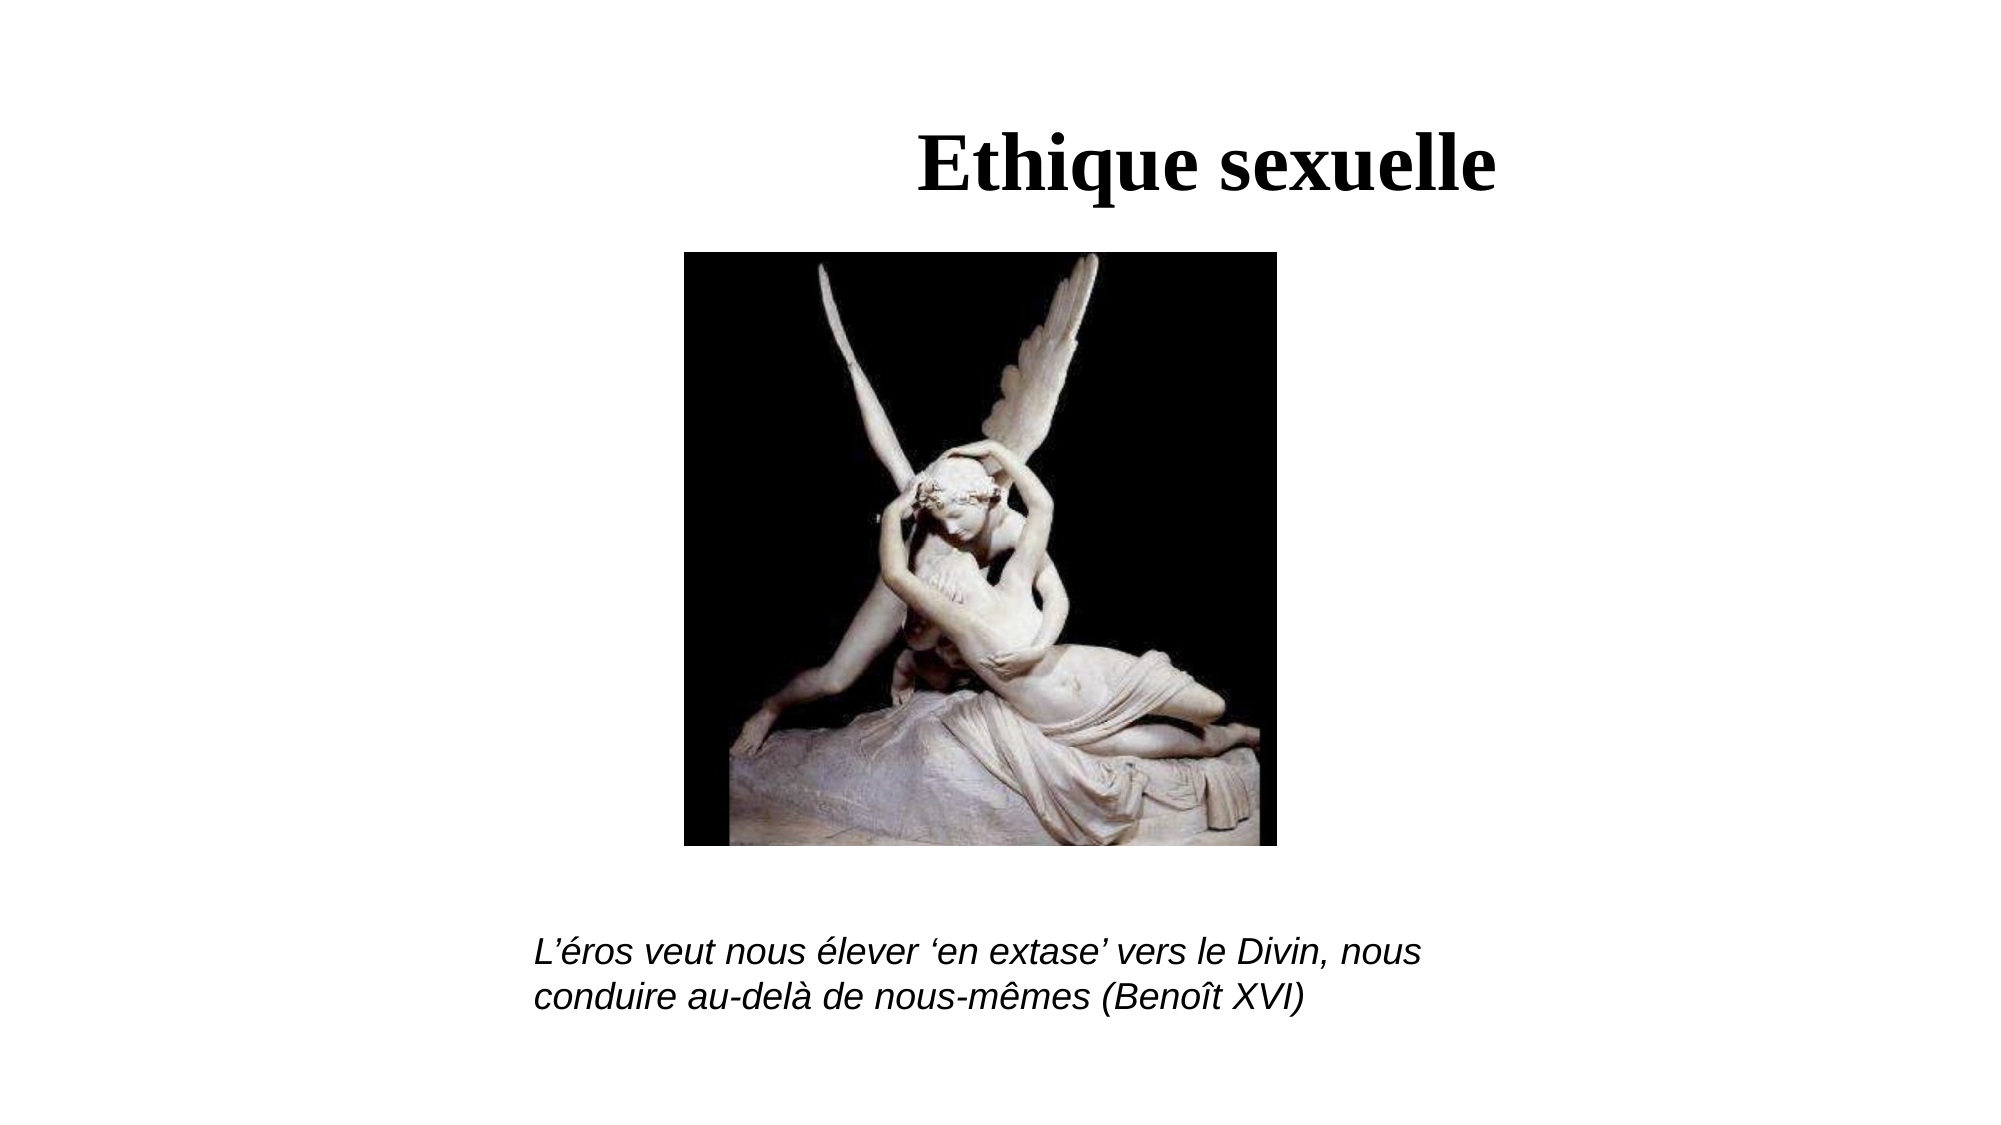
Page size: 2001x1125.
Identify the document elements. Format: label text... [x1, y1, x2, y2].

text_box L’éros veut nous élever ‘en extase’ vers le Divin, nous conduire au-delà de nous-mêmes (Benoît XVI) [518, 919, 1520, 1026]
text_box Ethique sexuelle [475, 99, 1477, 216]
picture [684, 252, 1277, 846]
